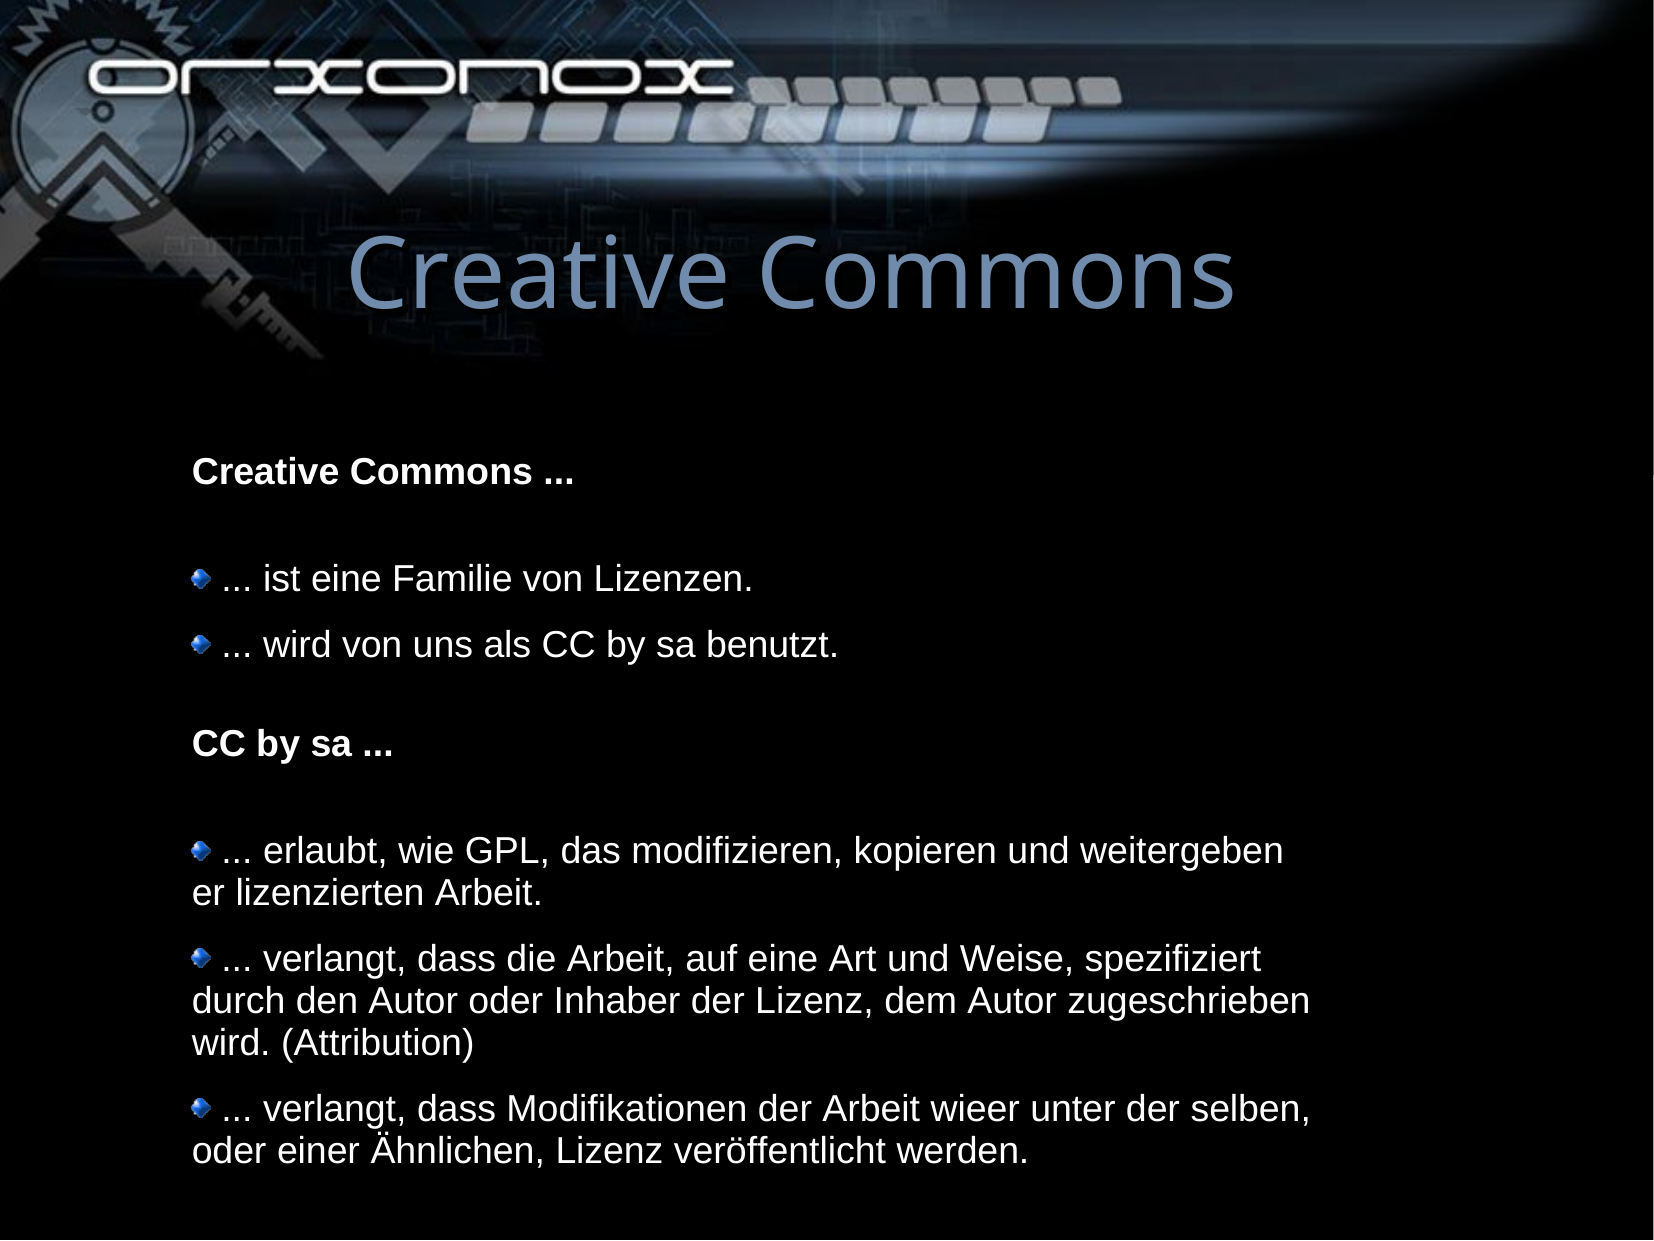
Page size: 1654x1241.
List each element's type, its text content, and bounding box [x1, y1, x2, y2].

text_box Creative Commons ... ... ist eine Familie von Lizenzen. ... wird von uns als CC by sa benutzt. [177, 442, 1329, 673]
text_box Creative Commons [330, 194, 1388, 326]
text_box CC by sa ... ... erlaubt, wie GPL, das modifizieren, kopieren und weitergeben er lizenzierten Arbeit. ... verlangt, dass die Arbeit, auf eine Art und Weise, spezifiziert durch den Autor oder Inhaber der Lizenz, dem Autor zugeschrieben wird. (Attribution) ... verlangt, dass Modifikationen der Arbeit wieer unter der selben, oder einer Ähnlichen, Lizenz veröffentlicht werden. [177, 714, 1329, 1179]
picture [0, 0, 1654, 475]
